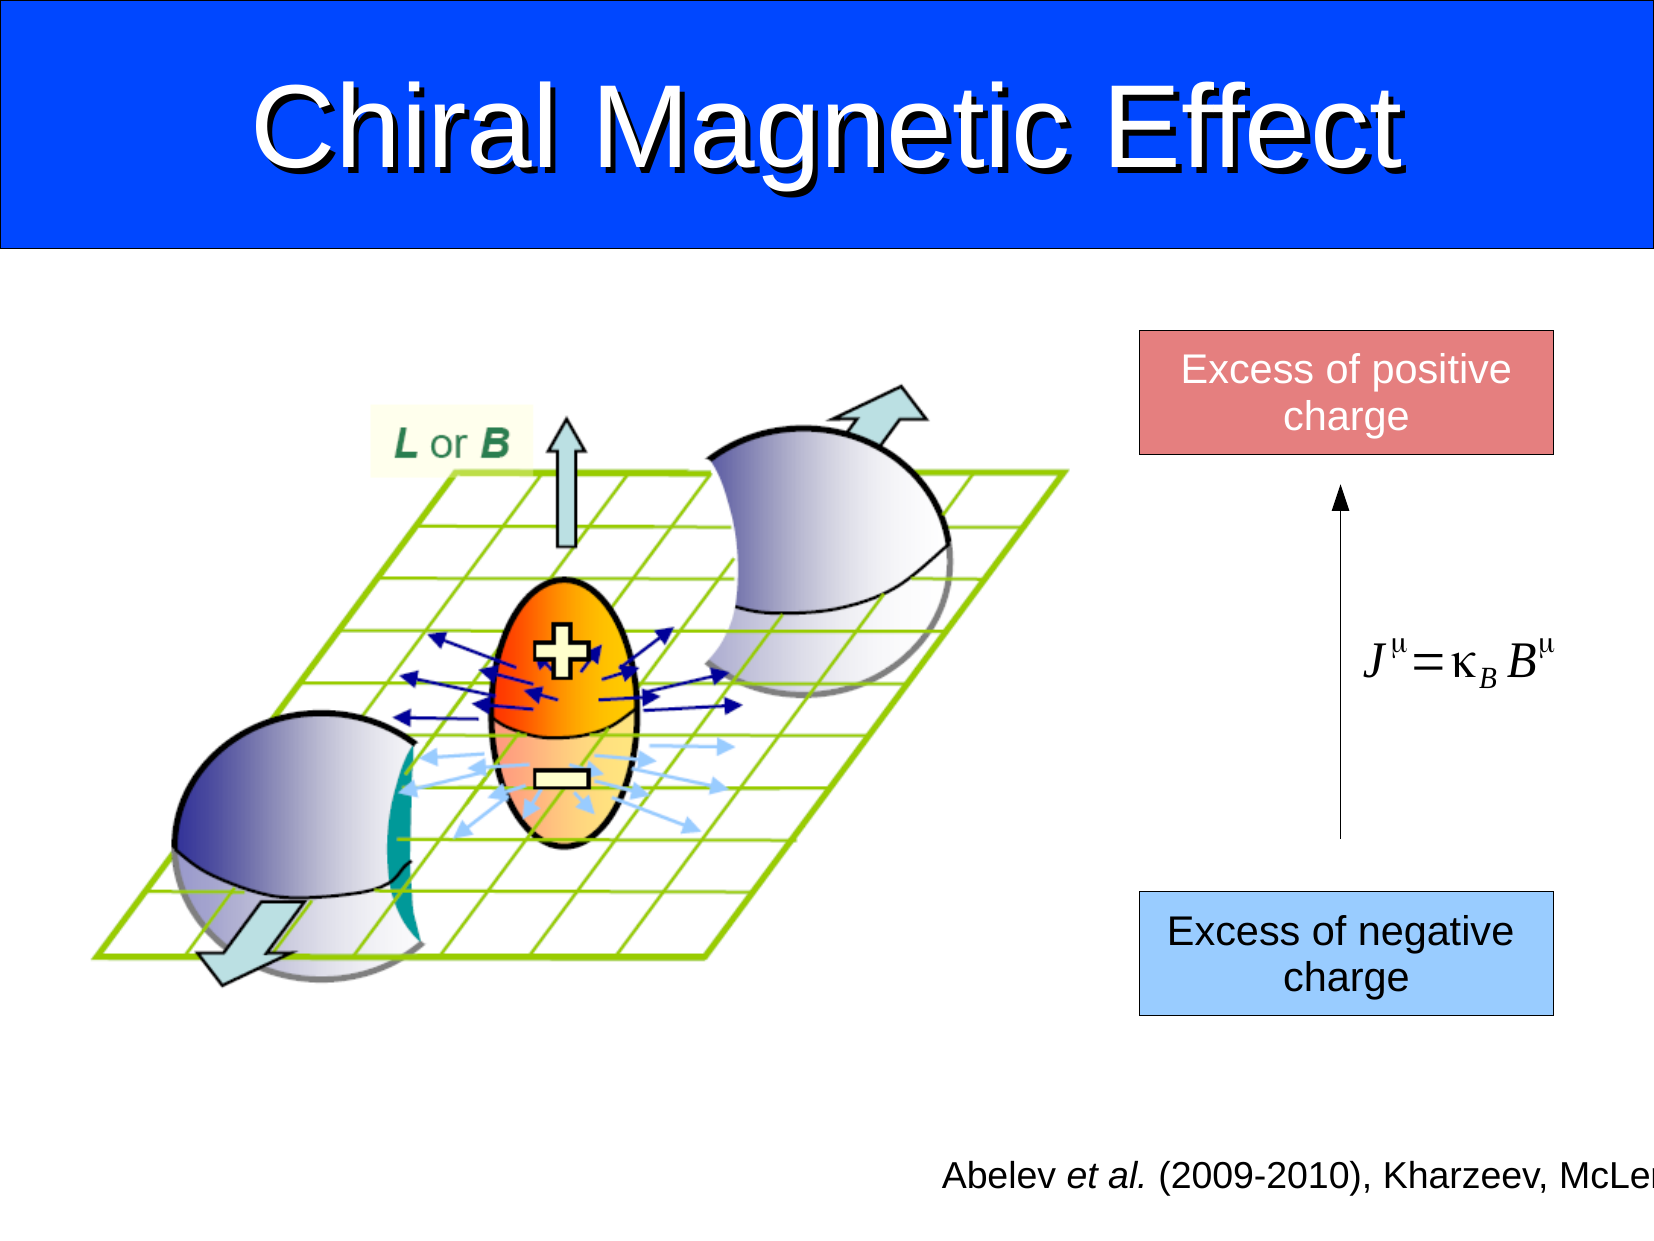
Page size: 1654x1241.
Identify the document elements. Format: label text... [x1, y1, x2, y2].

chart [1352, 631, 1561, 697]
text_box Abelev et al. (2009-2010), Kharzeev, McLerran, Warringa (2007) [927, 1148, 1265, 1211]
text_box Excess of negative charge [1139, 891, 1554, 1016]
picture [44, 338, 1111, 1039]
text_box [0, 0, 1654, 249]
title Chiral Magnetic Effect [82, 17, 1571, 224]
text_box Excess of positive charge [1139, 330, 1554, 455]
